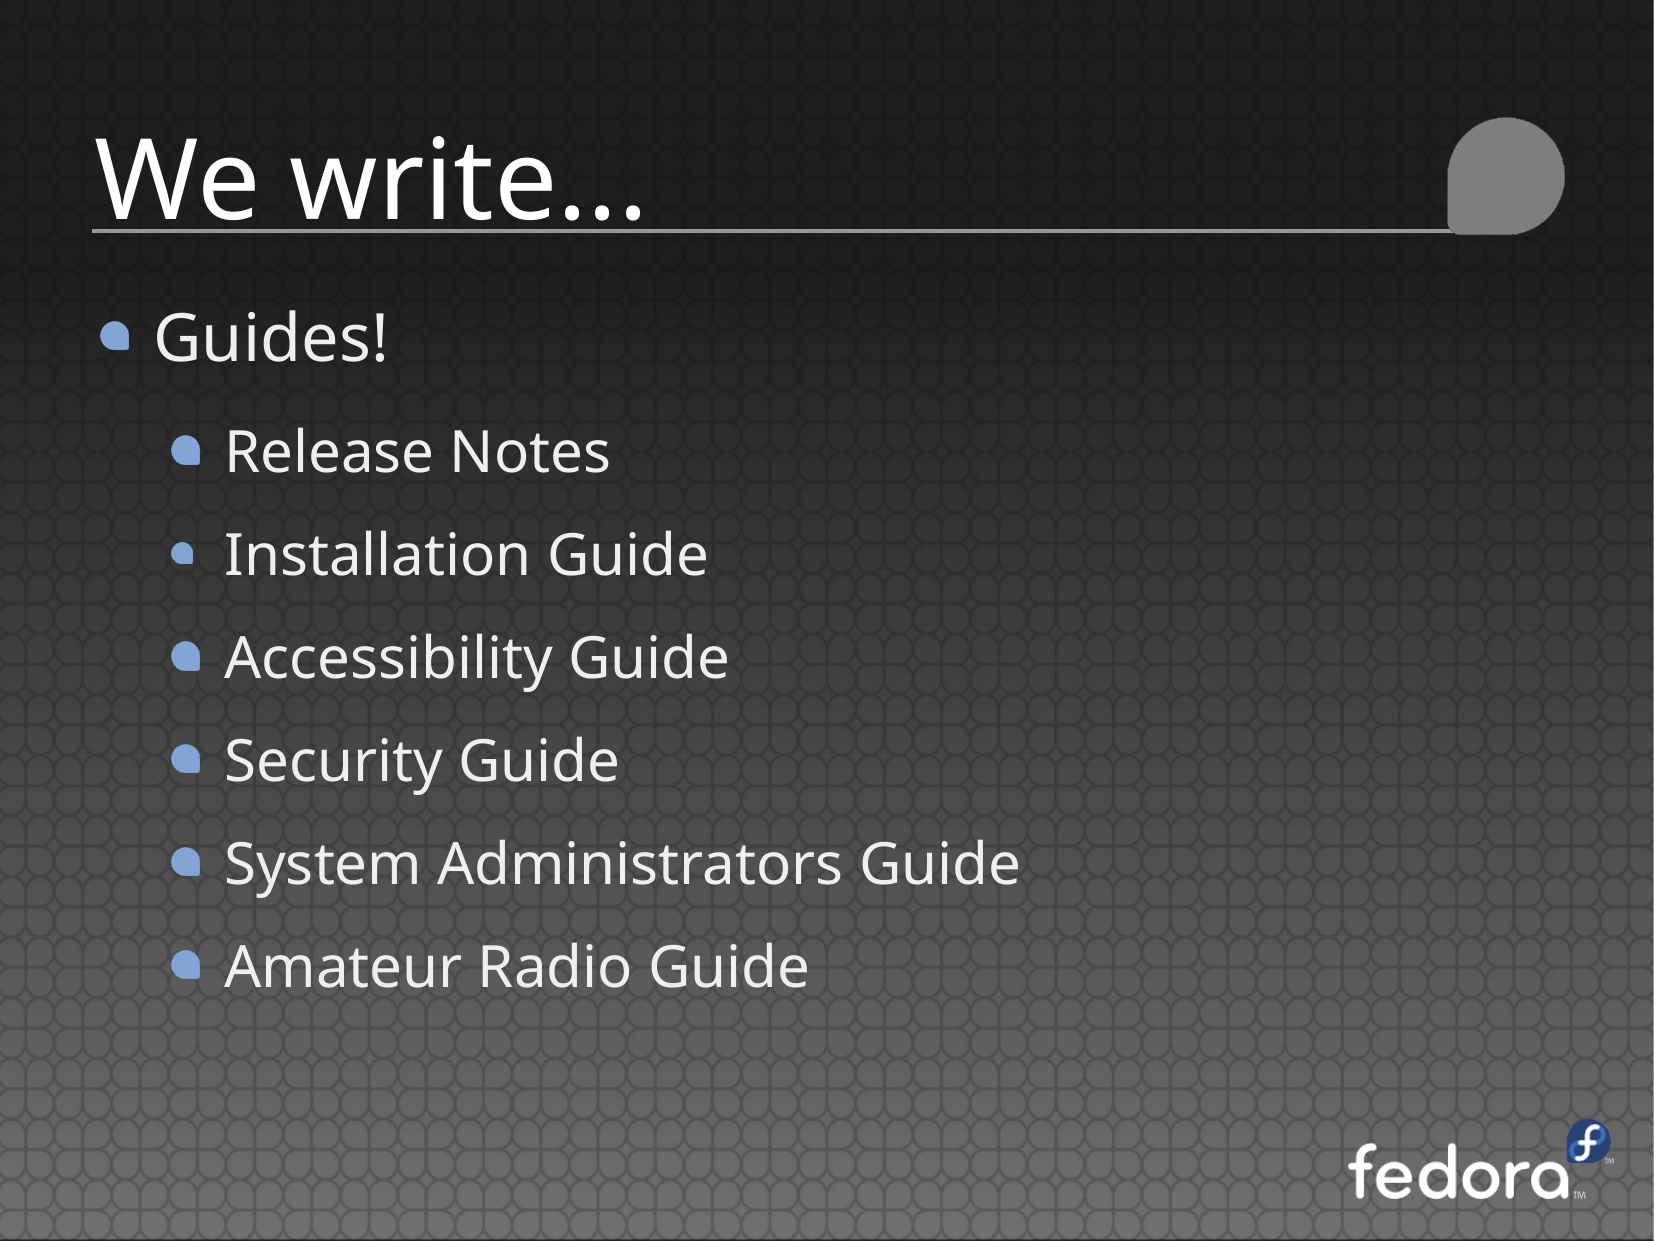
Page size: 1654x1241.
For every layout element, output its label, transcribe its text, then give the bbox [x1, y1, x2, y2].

list Guides! Release Notes Installation Guide Accessibility Guide Security Guide System Administrators Guide Amateur Radio Guide [82, 290, 1571, 1094]
title We write... [94, 100, 1426, 251]
picture [0, 0, 1654, 1241]
